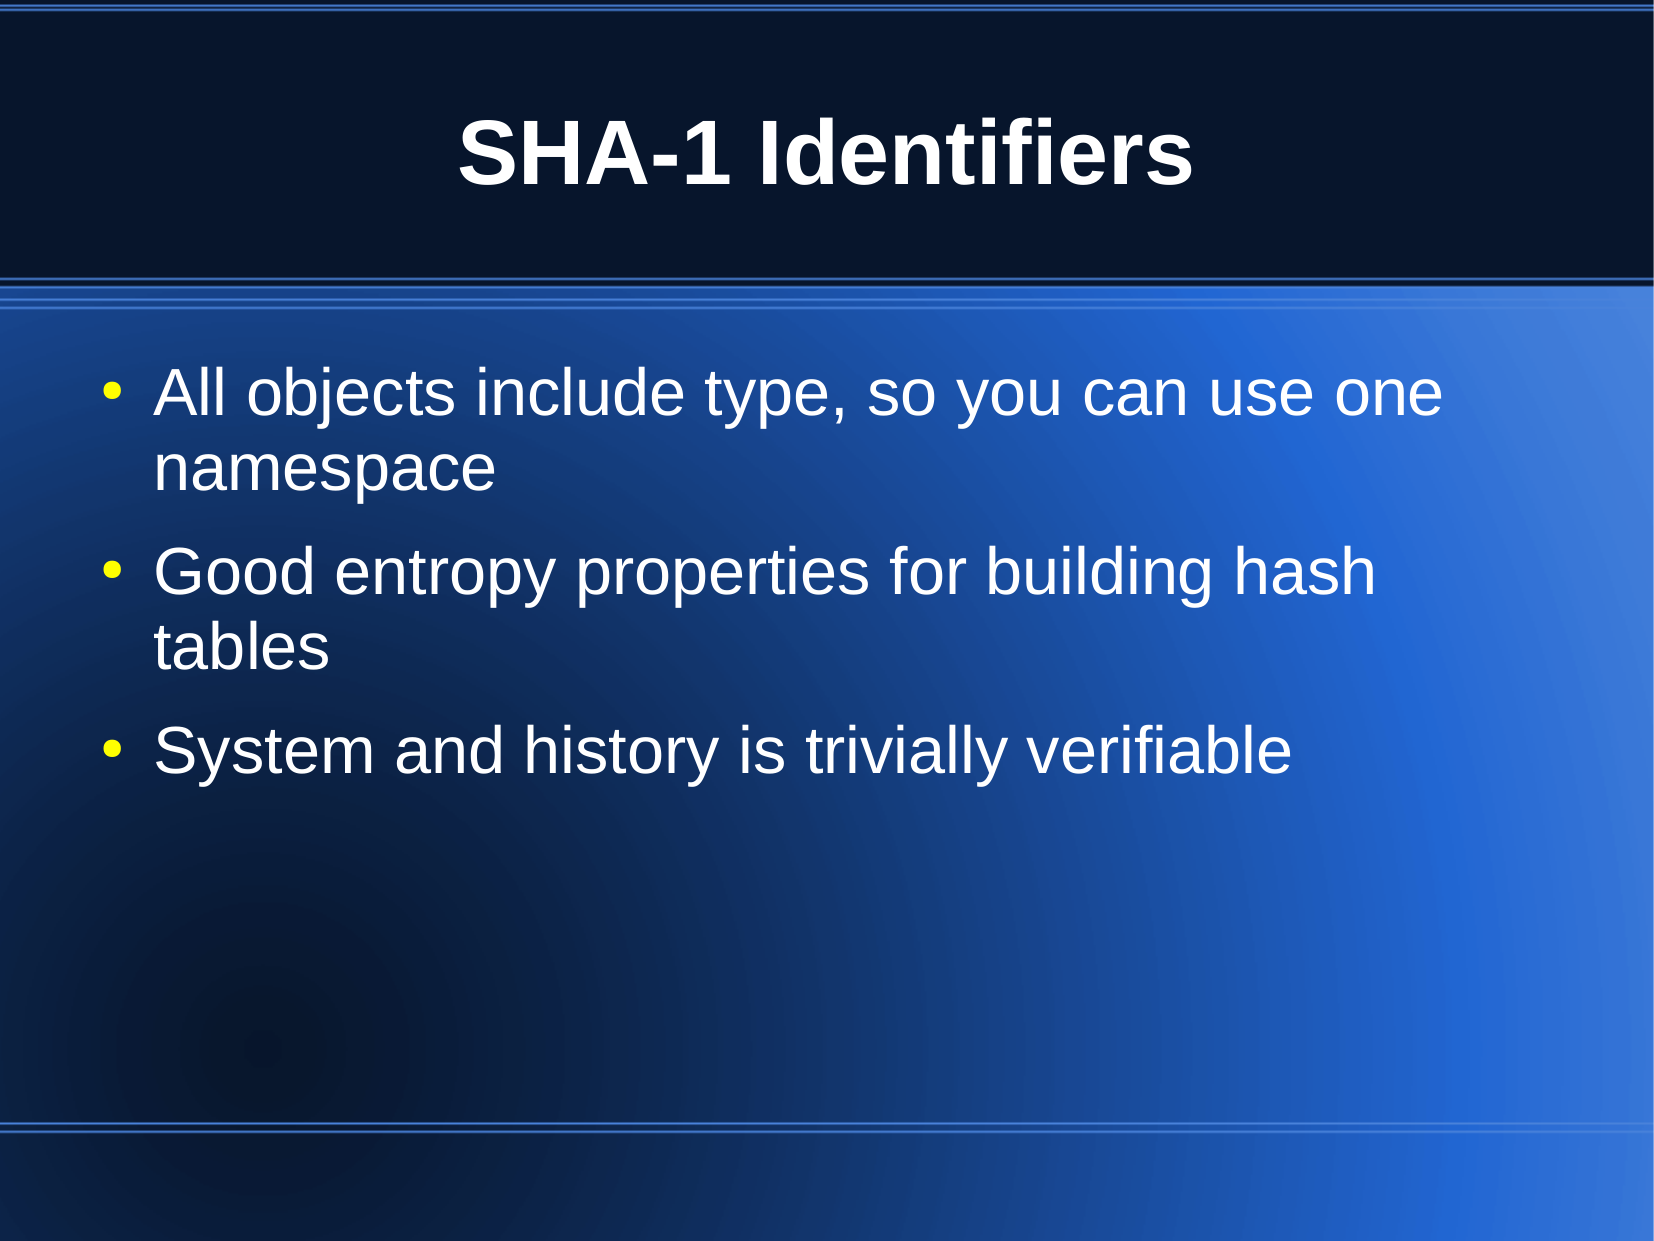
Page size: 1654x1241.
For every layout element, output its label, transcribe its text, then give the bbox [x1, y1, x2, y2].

title SHA-1 Identifiers [82, 56, 1571, 250]
picture [0, 0, 1654, 1241]
list All objects include type, so you can use one namespace Good entropy properties for building hash tables System and history is trivially verifiable [82, 355, 1571, 1043]
